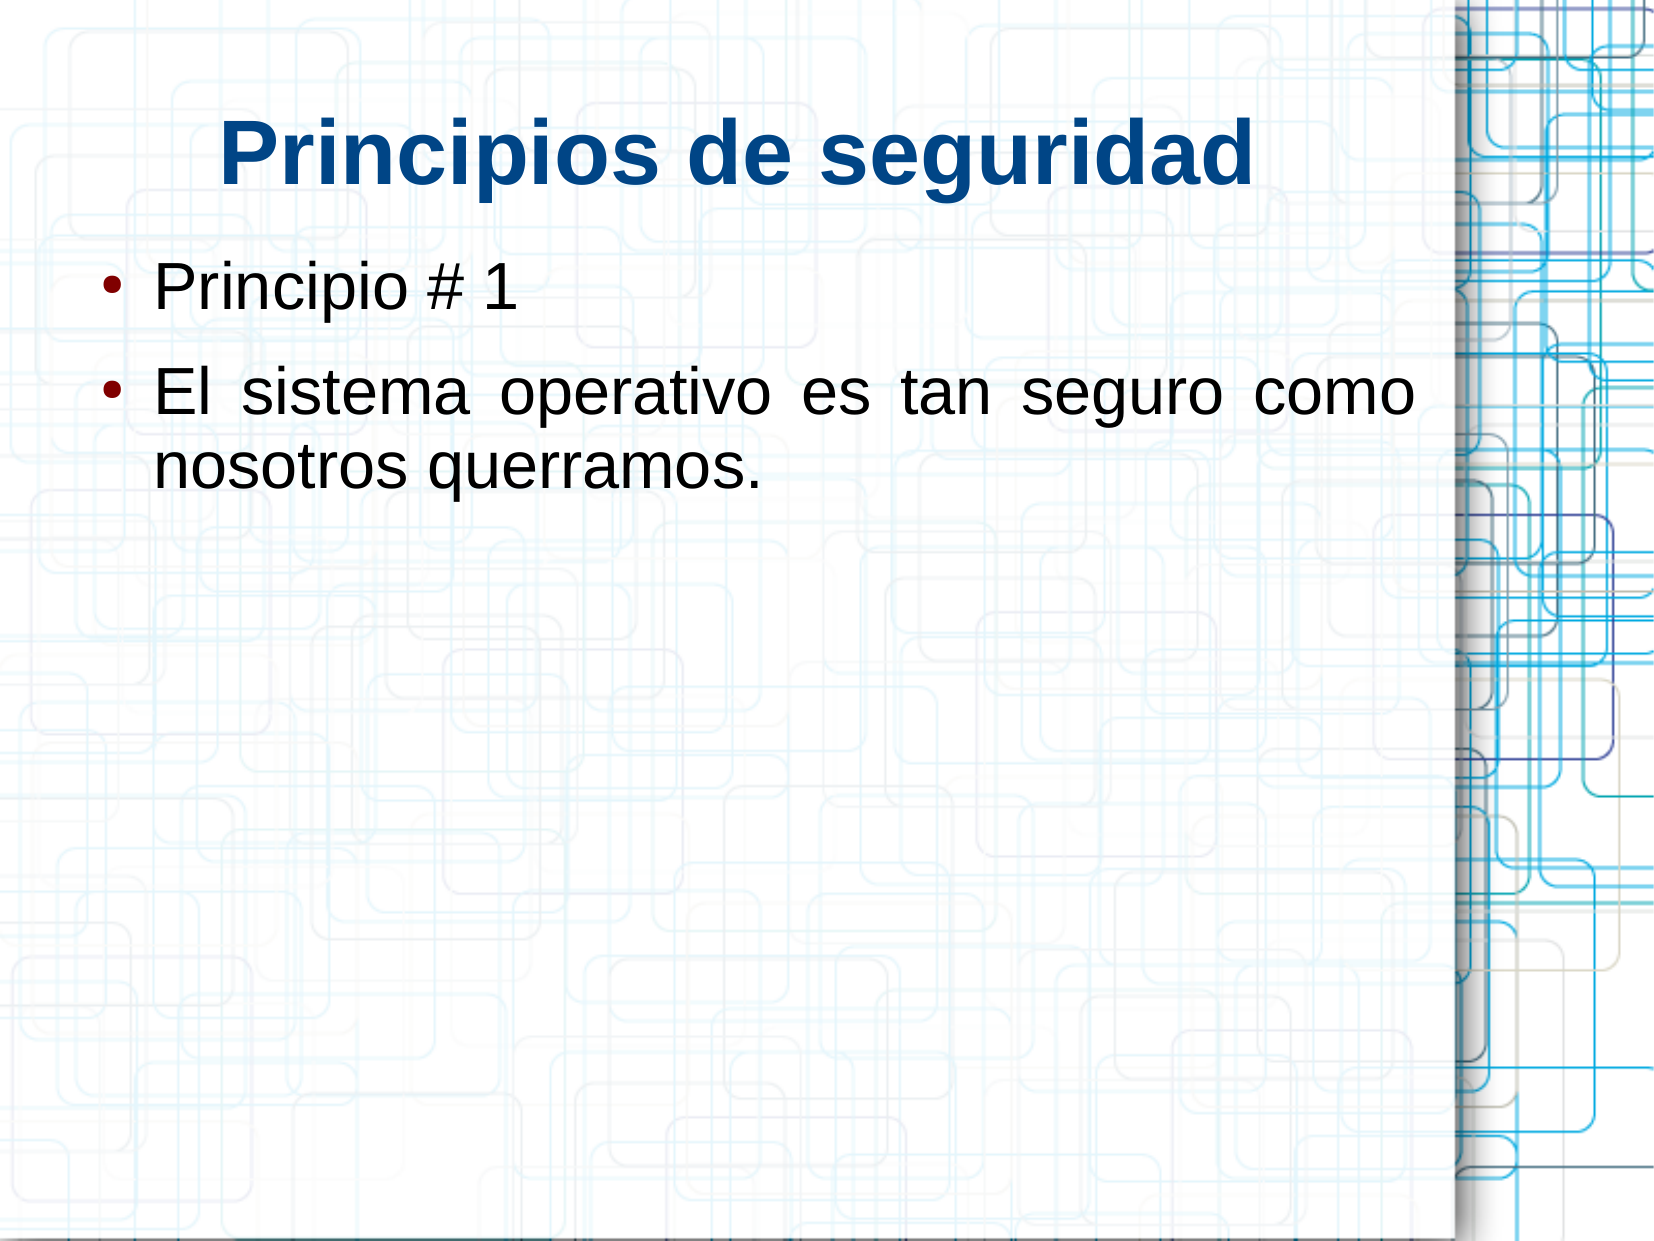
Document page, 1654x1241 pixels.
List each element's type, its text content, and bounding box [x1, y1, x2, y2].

title Principios de seguridad [59, 56, 1418, 250]
list Principio # 1 El sistema operativo es tan seguro como nosotros querramos. [82, 249, 1418, 1054]
picture [0, 0, 1654, 1241]
